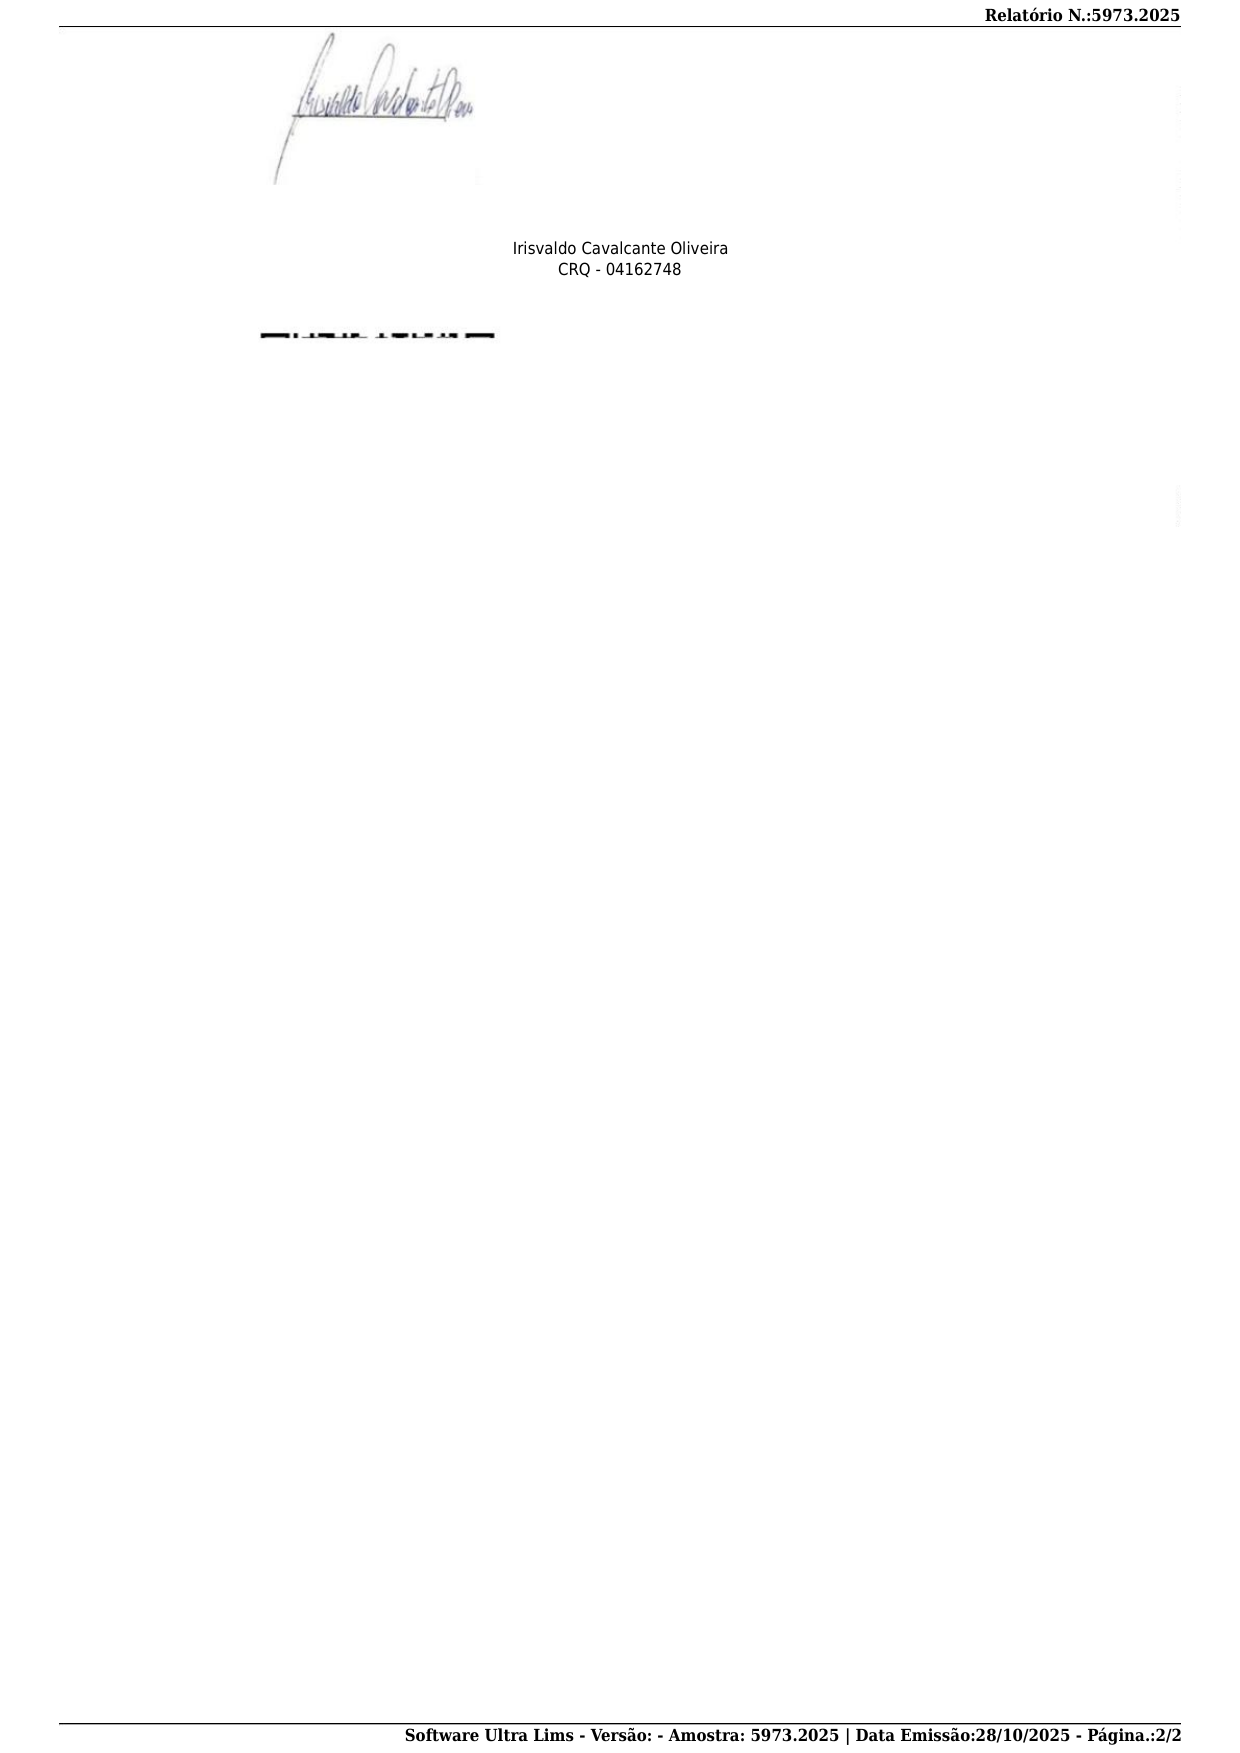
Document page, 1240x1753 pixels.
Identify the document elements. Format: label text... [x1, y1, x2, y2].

text_box [58, 26, 1181, 280]
text_box Irisvaldo Cavalcante Oliveira CRQ - 04162748 [512, 238, 753, 280]
text_box [58, 310, 1181, 720]
text_box Software Ultra Lims - Versão: - Amostra: 5973.2025 | Data Emissão:28/10/2025 - Página.:2/2 [404, 1725, 1206, 1745]
text_box Relatório N.:5973.2025 [984, 5, 1207, 26]
